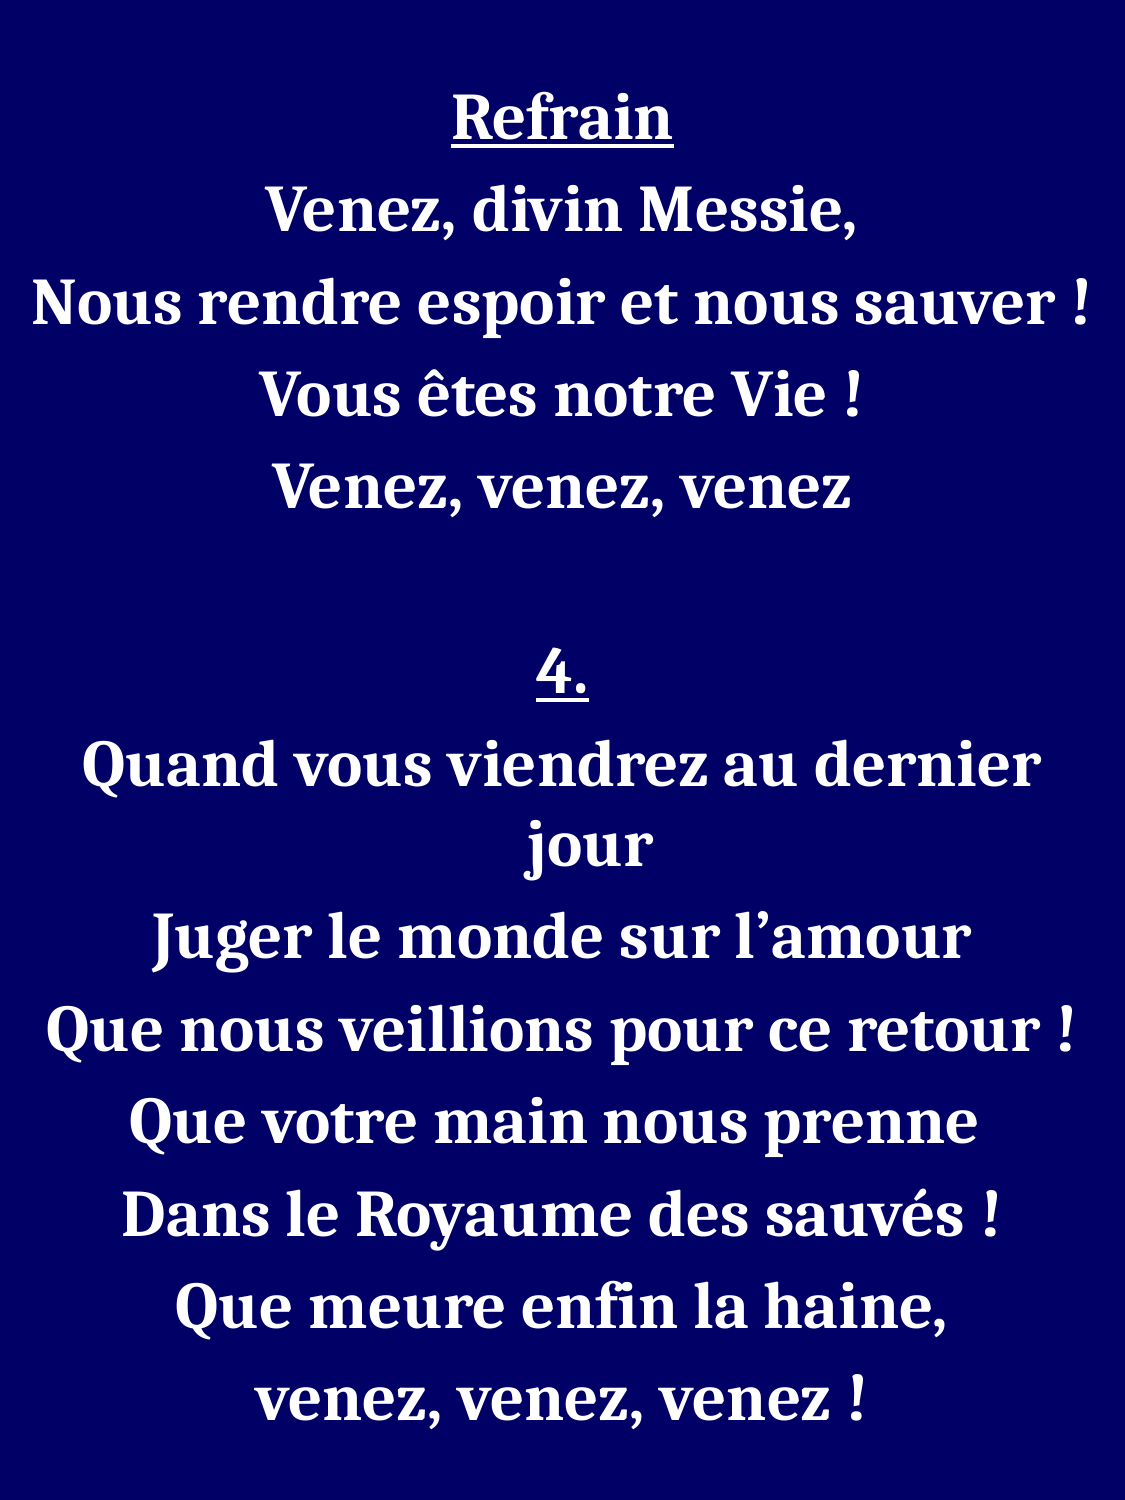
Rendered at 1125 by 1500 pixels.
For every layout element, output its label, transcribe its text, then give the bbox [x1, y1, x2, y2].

text_box Refrain Venez, divin Messie, Nous rendre espoir et nous sauver ! Vous êtes notre Vie ! Venez, venez, venez 4. Quand vous viendrez au dernier jour Juger le monde sur l’amour Que nous veillions pour ce retour ! Que votre main nous prenne Dans le Royaume des sauvés ! Que meure enfin la haine, venez, venez, venez ! [0, 65, 1125, 1453]
